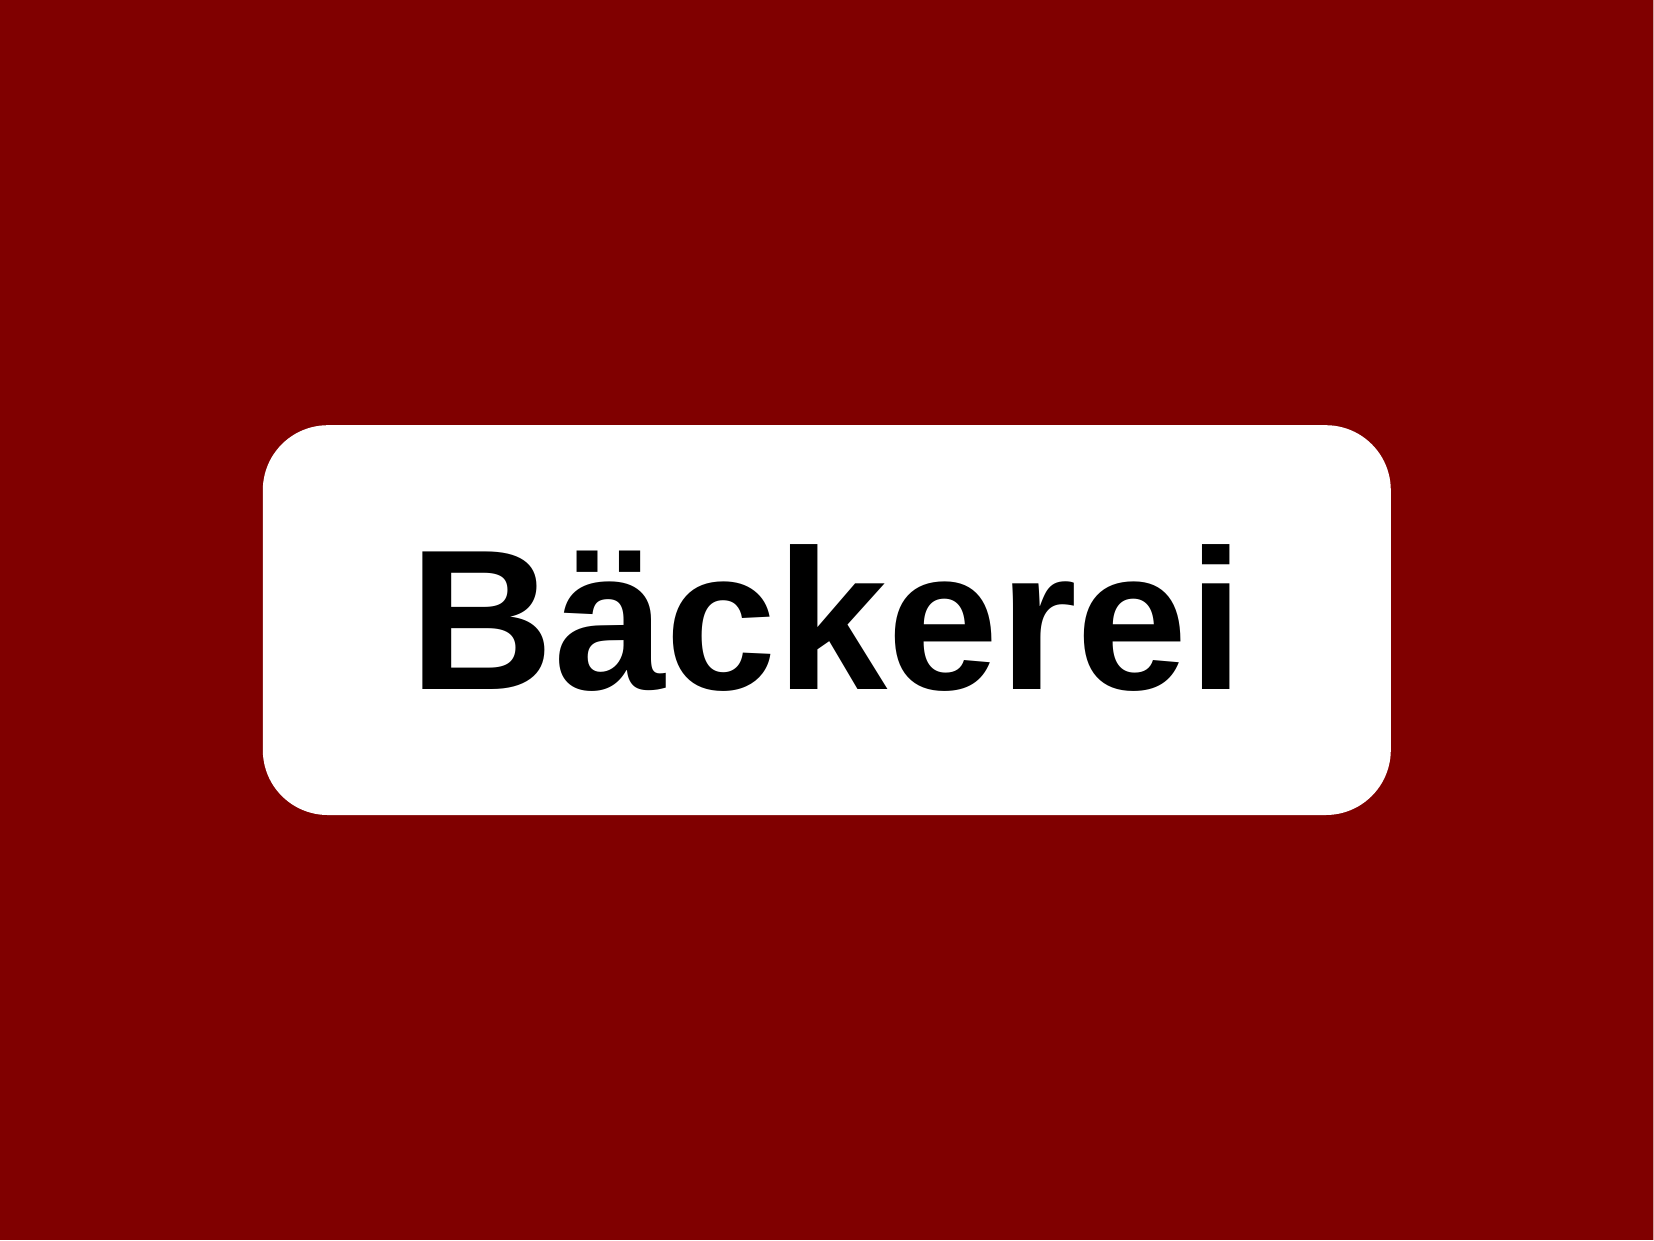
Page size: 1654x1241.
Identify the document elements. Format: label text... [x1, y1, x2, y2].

text_box Bäckerei [262, 425, 1391, 816]
